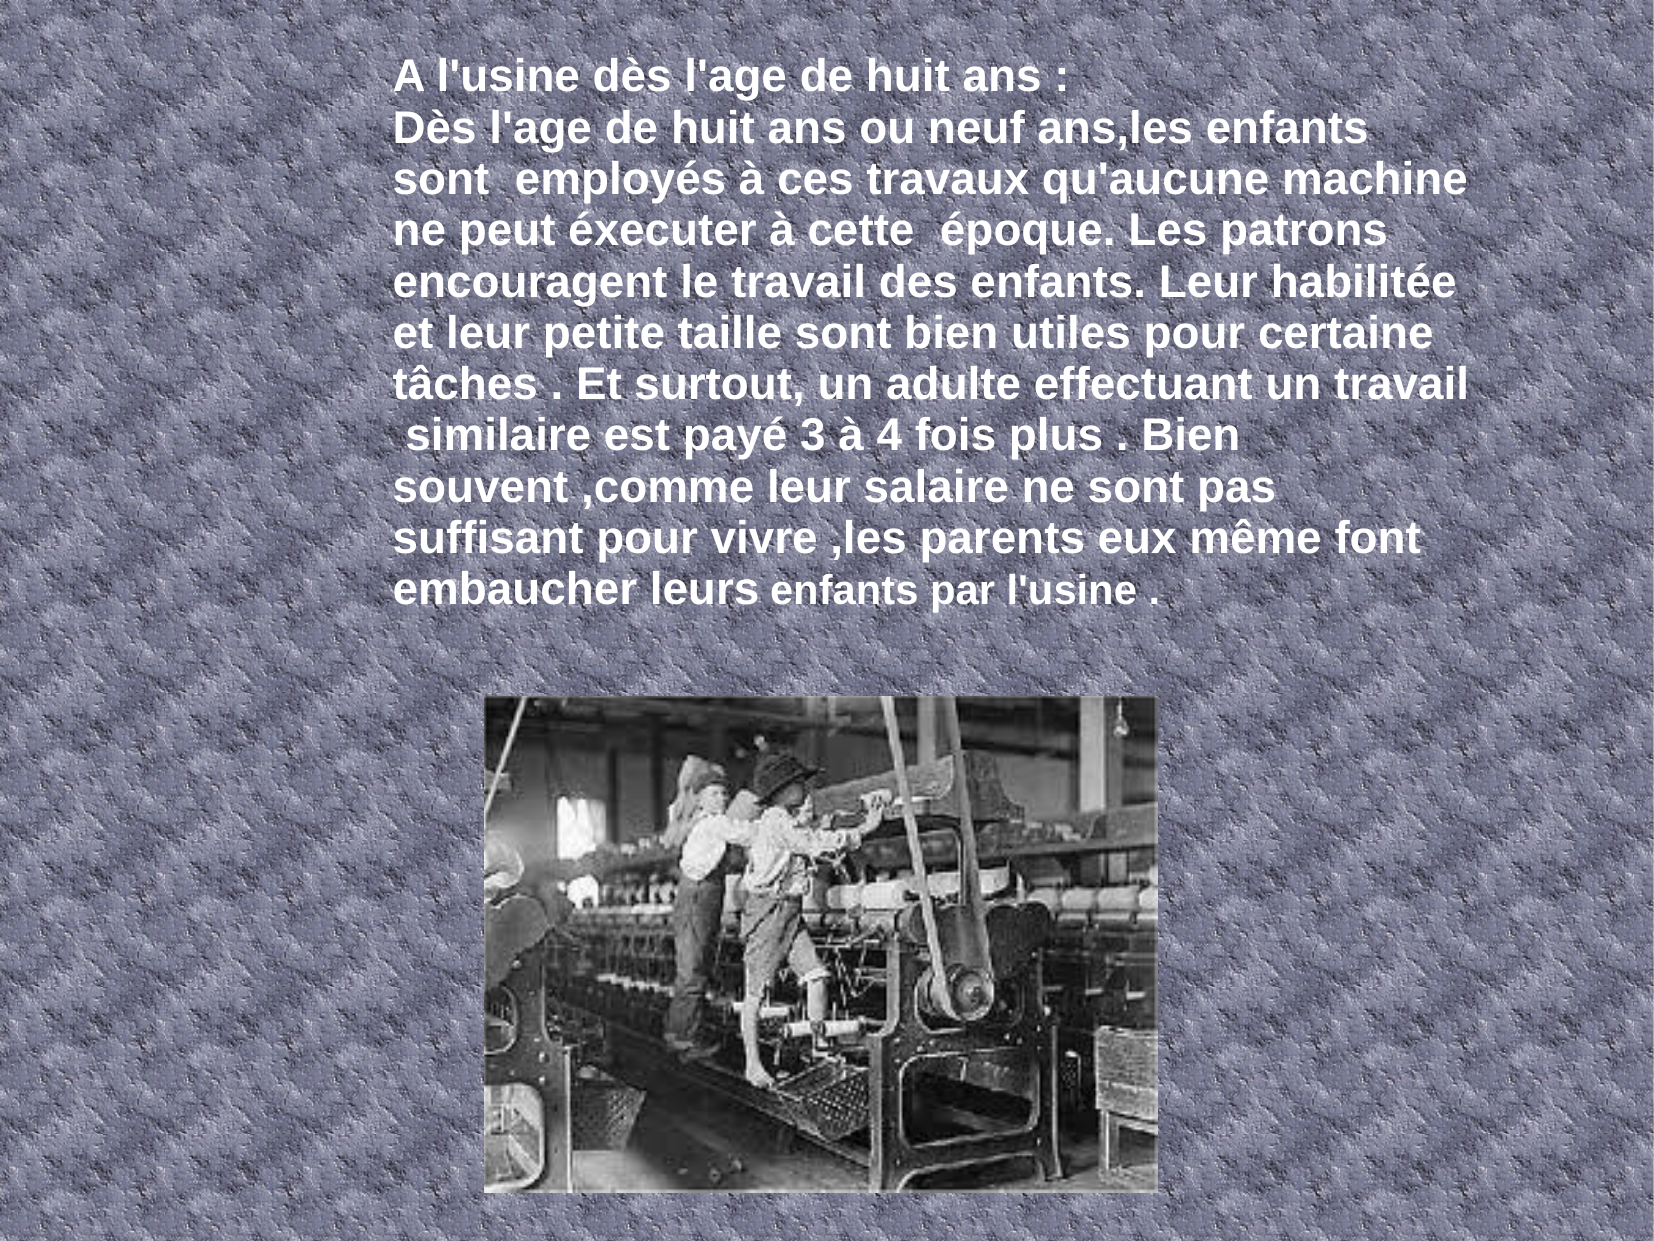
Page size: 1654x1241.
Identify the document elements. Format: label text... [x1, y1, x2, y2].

text_box A l'usine dès l'age de huit ans : Dès l'age de huit ans ou neuf ans,les enfants sont employés à ces travaux qu'aucune machine ne peut éxecuter à cette époque. Les patrons encouragent le travail des enfants. Leur habilitée et leur petite taille sont bien utiles pour certaine tâches . Et surtout, un adulte effectuant un travail similaire est payé 3 à 4 fois plus . Bien souvent ,comme leur salaire ne sont pas suffisant pour vivre ,les parents eux même font embaucher leurs enfants par l'usine . [377, 43, 1489, 633]
text_box [165, 165, 377, 391]
picture [0, 0, 1654, 1241]
text_box [1489, 165, 1536, 391]
